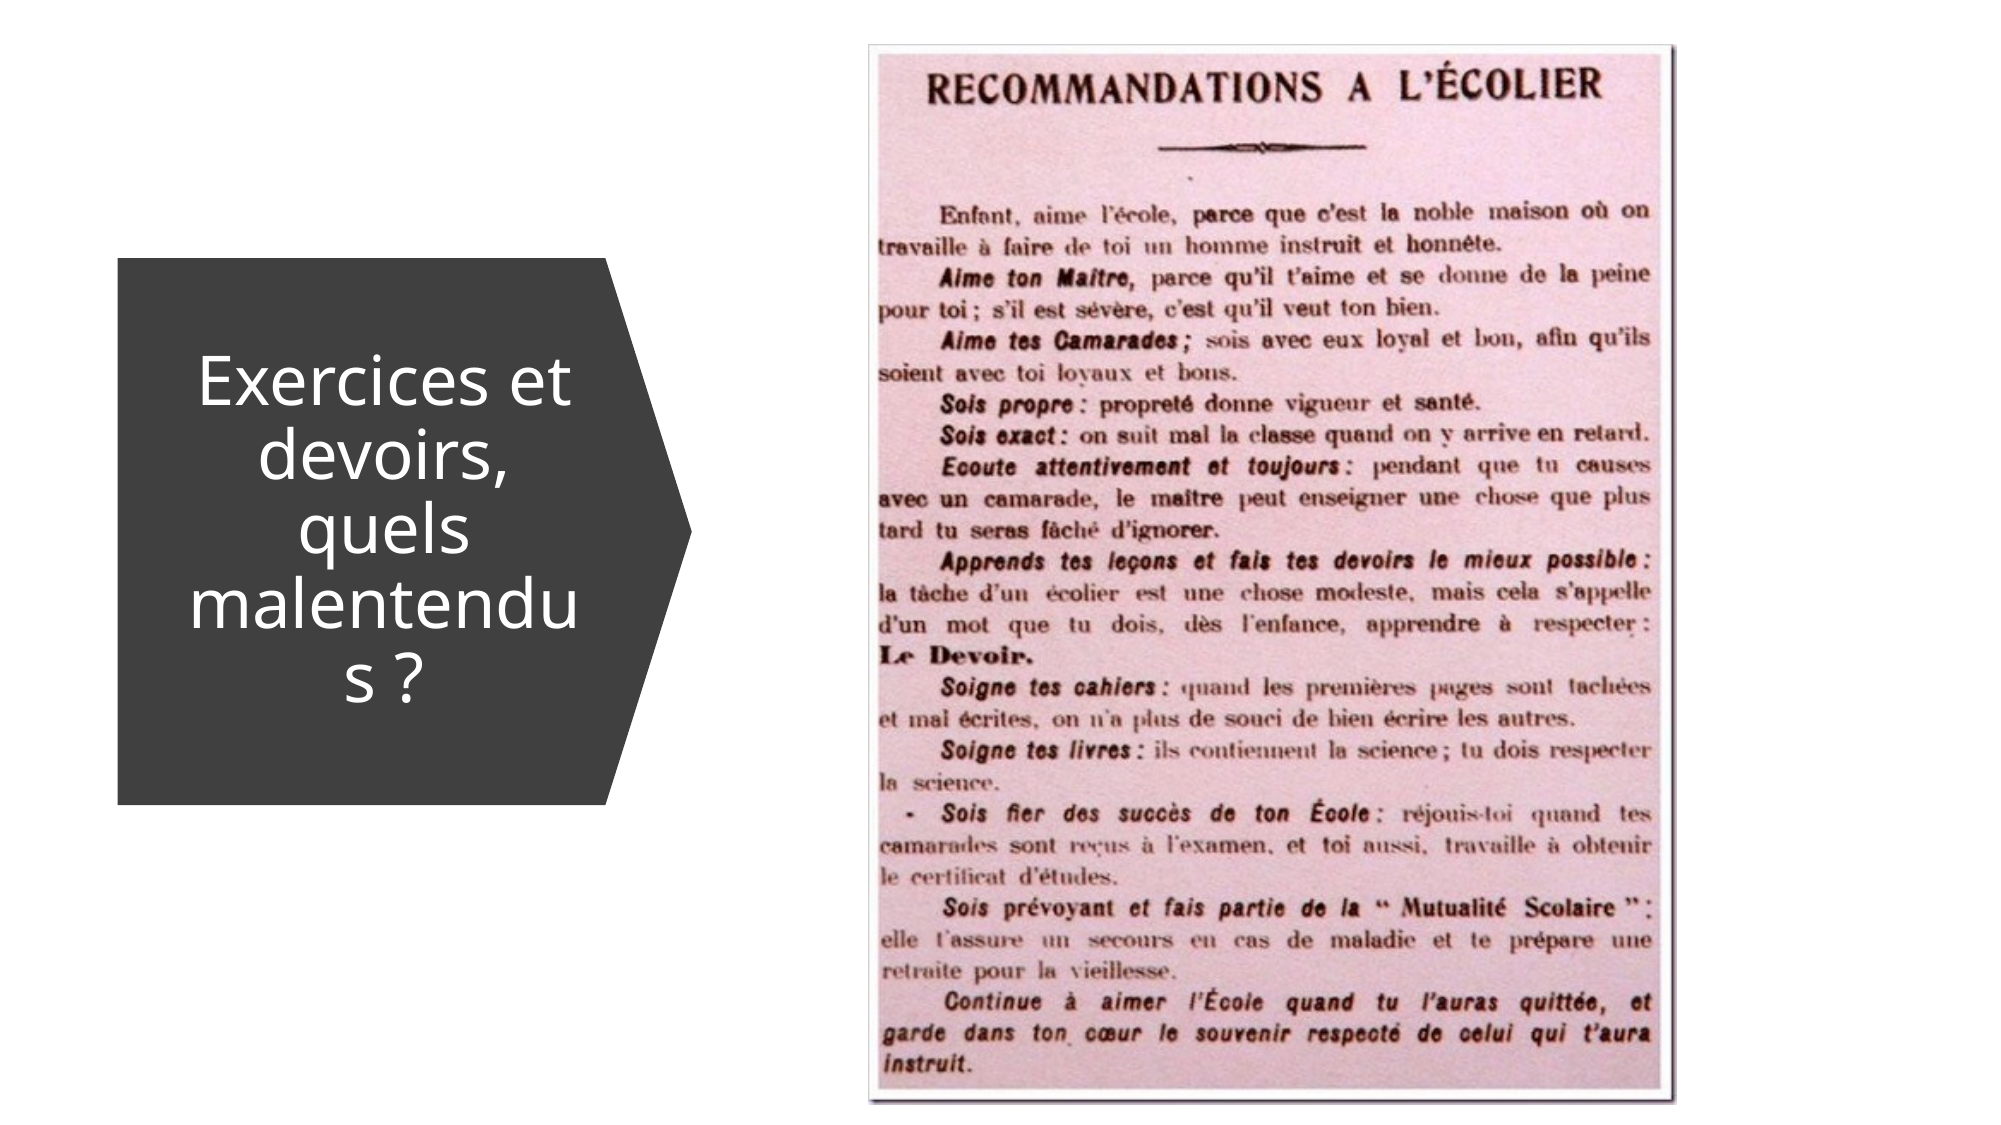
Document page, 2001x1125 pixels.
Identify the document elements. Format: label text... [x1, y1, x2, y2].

text_box [117, 258, 692, 806]
picture [868, 44, 1677, 1105]
text_box Exercices et devoirs, quels malentendus ? [168, 322, 601, 741]
